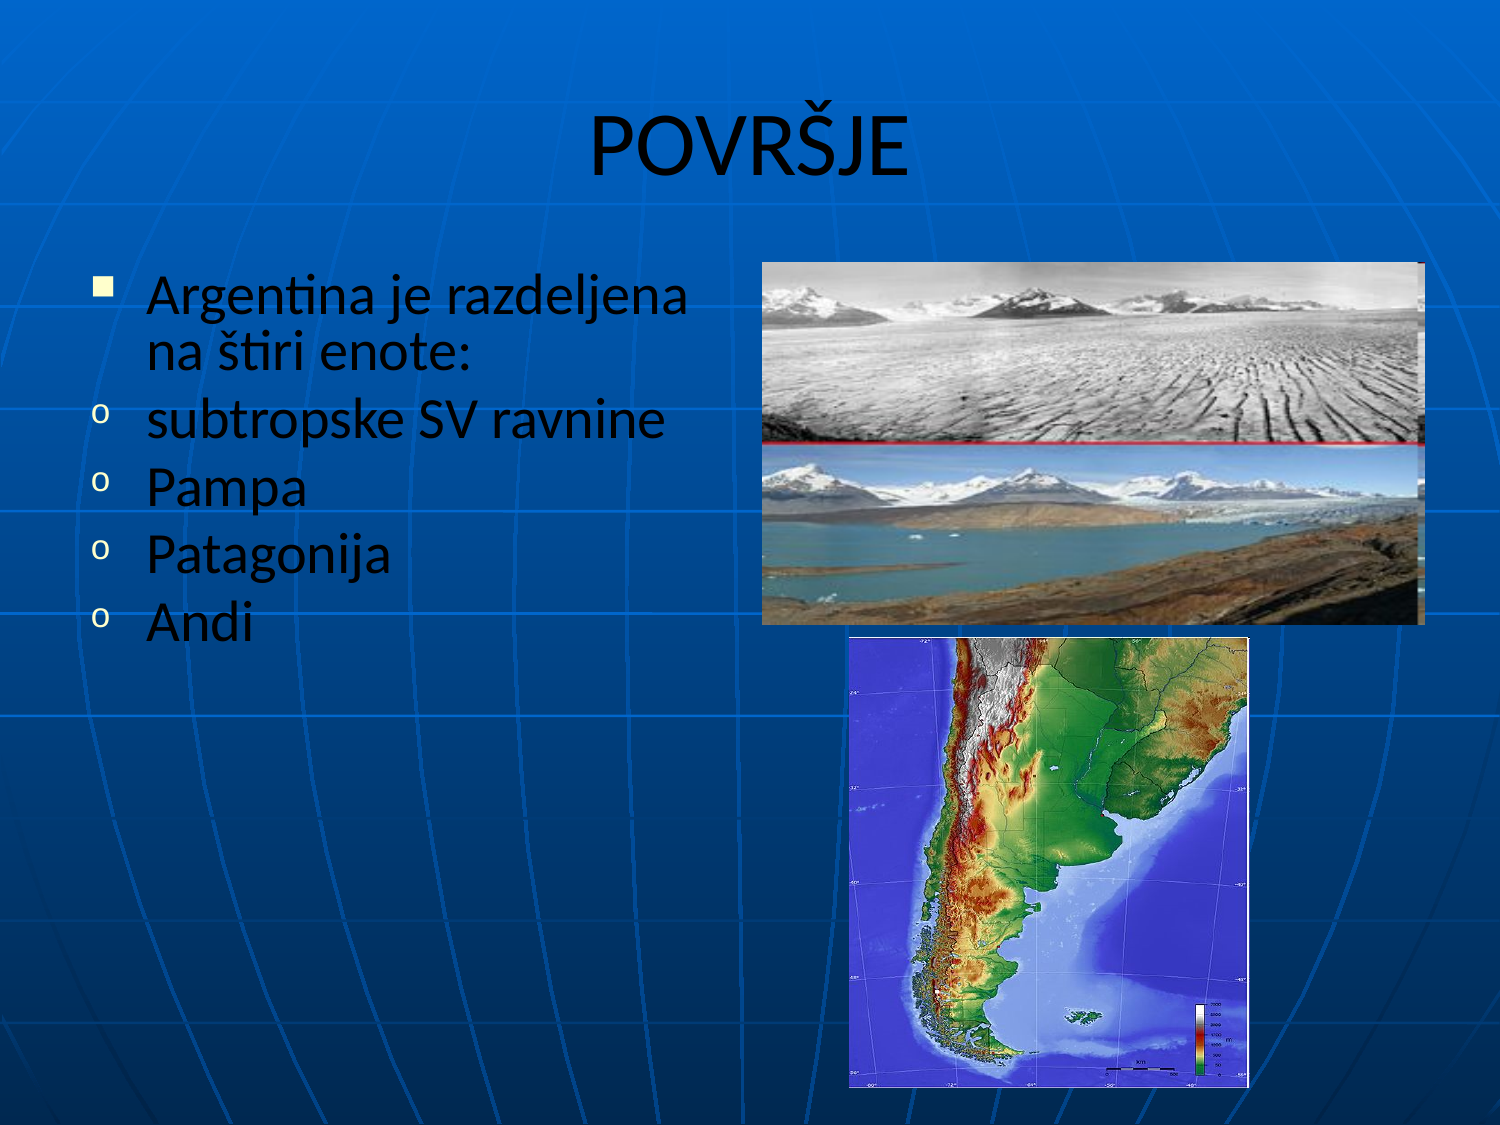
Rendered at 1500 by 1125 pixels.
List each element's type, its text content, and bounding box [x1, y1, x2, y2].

title POVRŠJE [75, 45, 1425, 233]
picture [762, 262, 1425, 625]
list Argentina je razdeljena na štiri enote: subtropske SV ravnine Pampa Patagonija Andi [75, 262, 738, 1006]
picture [849, 637, 1250, 1088]
